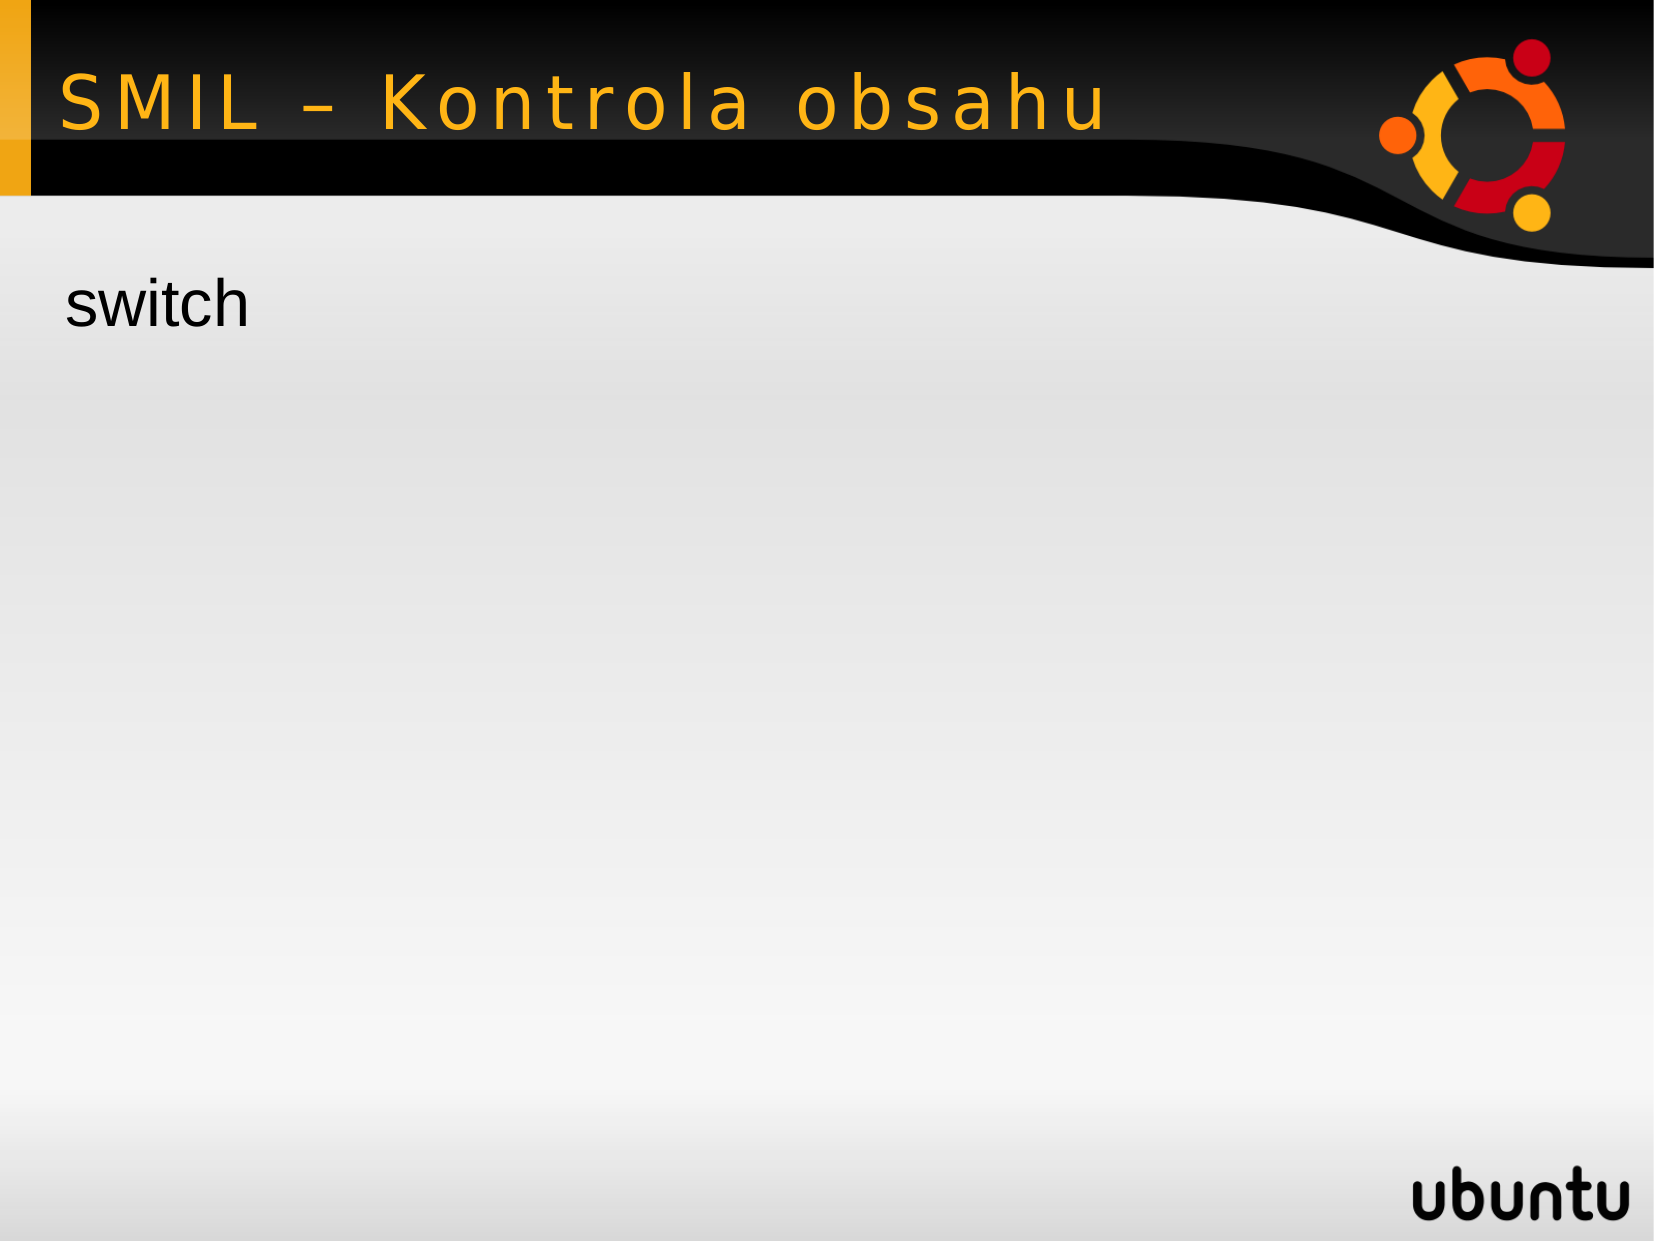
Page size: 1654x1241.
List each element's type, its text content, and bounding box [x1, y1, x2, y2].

title SMIL – Kontrola obsahu [59, 29, 1270, 178]
picture [0, 0, 1654, 1241]
list switch [47, 265, 1536, 1085]
